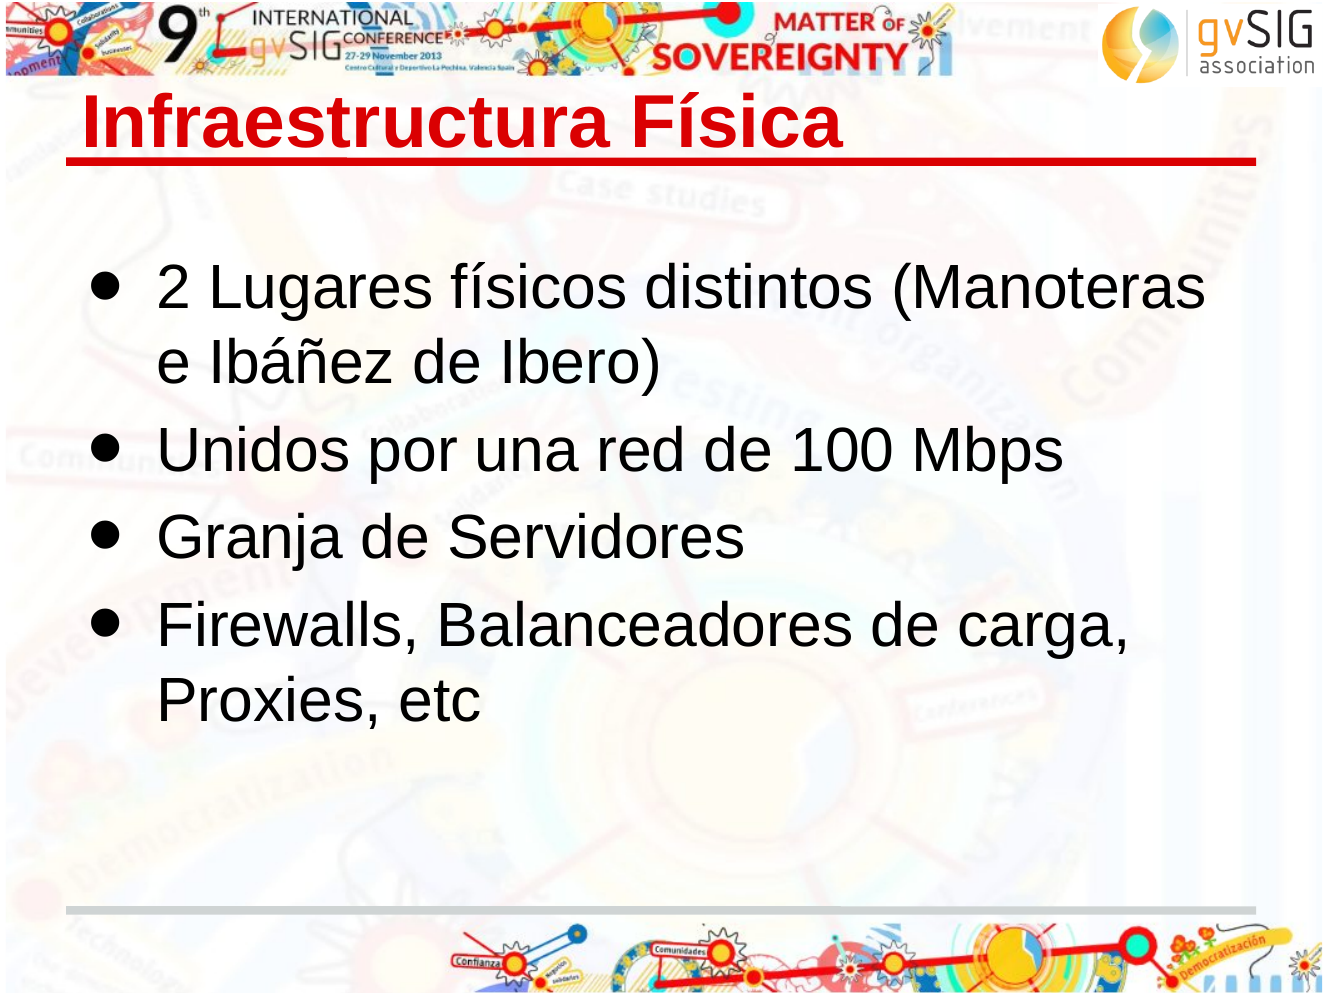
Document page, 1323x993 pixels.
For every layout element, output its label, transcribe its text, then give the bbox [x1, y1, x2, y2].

list 2 Lugares físicos distintos (Manoteras e Ibáñez de Ibero) Unidos por una red de 100 Mbps Granja de Servidores Firewalls, Balanceadores de carga, Proxies, etc [66, 231, 1257, 951]
title Infraestructura Física [66, 39, 1257, 178]
picture [5, 2, 1323, 993]
